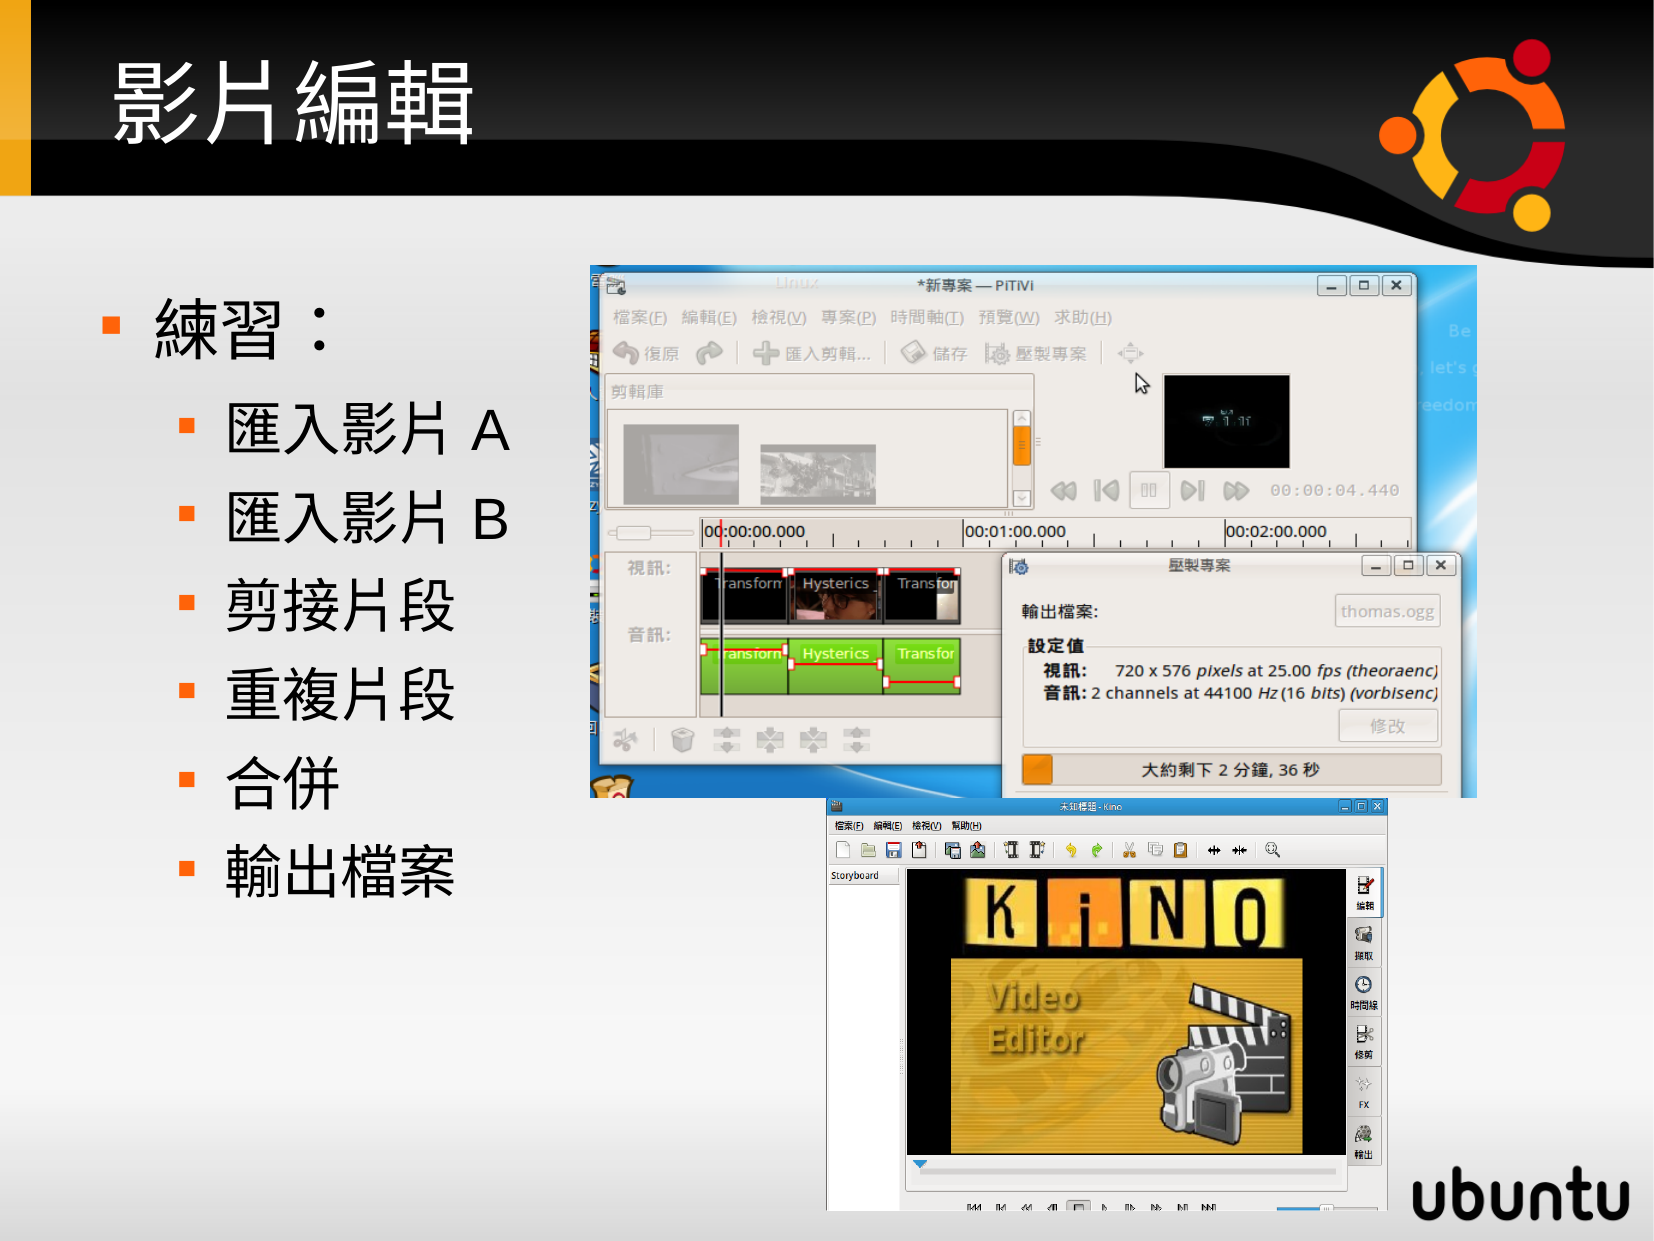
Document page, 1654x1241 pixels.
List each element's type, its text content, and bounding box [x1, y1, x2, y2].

picture [0, 0, 1654, 1241]
title 影片編輯 [76, 7, 1565, 200]
list 練習： 匯入影片A 匯入影片B 剪接片段 重複片段 合併 輸出檔案 [82, 290, 826, 1094]
list 練習： 匯入影片A 匯入影片B 剪接片段 重複片段 合併 輸出檔案 [1388, 290, 1571, 1094]
